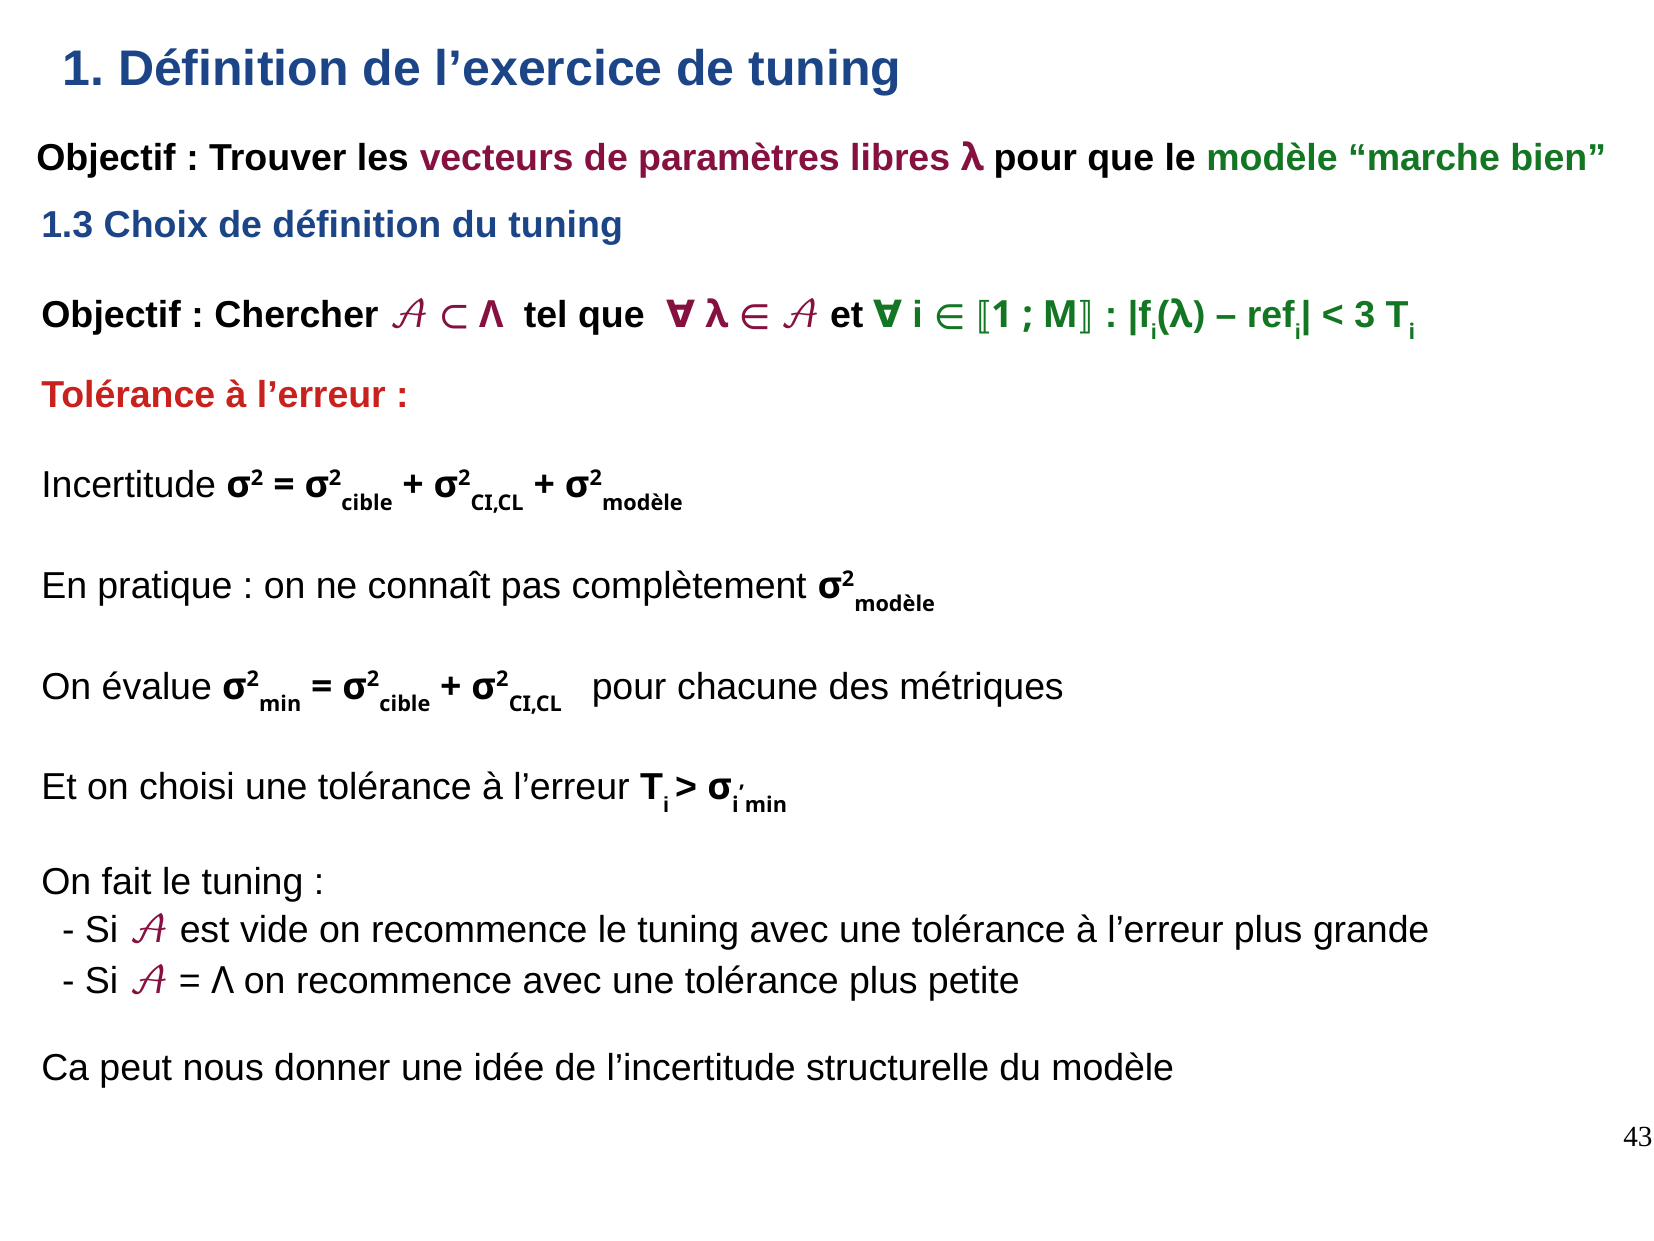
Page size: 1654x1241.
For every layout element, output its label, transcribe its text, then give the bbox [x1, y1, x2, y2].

text_box 1.3 Choix de définition du tuning Objectif : Chercher 𝒜 ⊂ Λ tel que ∀ λ ∊ 𝒜 et ∀ i ∊ ⟦1 ; M⟧ : |fi(λ) – refi| < 3 Ti [26, 196, 1627, 455]
text_box Tolérance à l’erreur : Incertitude σ2 = σ2cible + σ2CI,CL + σ2modèle En pratique : on ne connaît pas complètement σ2modèle On évalue σ2min = σ2cible + σ2CI,CL pour chacune des métriques Et on choisi une tolérance à l’erreur Ti > σi,min On fait le tuning : - Si 𝒜 est vide on recommence le tuning avec une tolérance à l’erreur plus grande - Si 𝒜 = Λ on recommence avec une tolérance plus petite Ca peut nous donner une idée de l’incertitude structurelle du modèle [26, 366, 1519, 1220]
text_box 1. Définition de l’exercice de tuning [47, 33, 918, 104]
text_box Objectif : Trouver les vecteurs de paramètres libres λ pour que le modèle “marche bien” [11, 123, 1644, 274]
